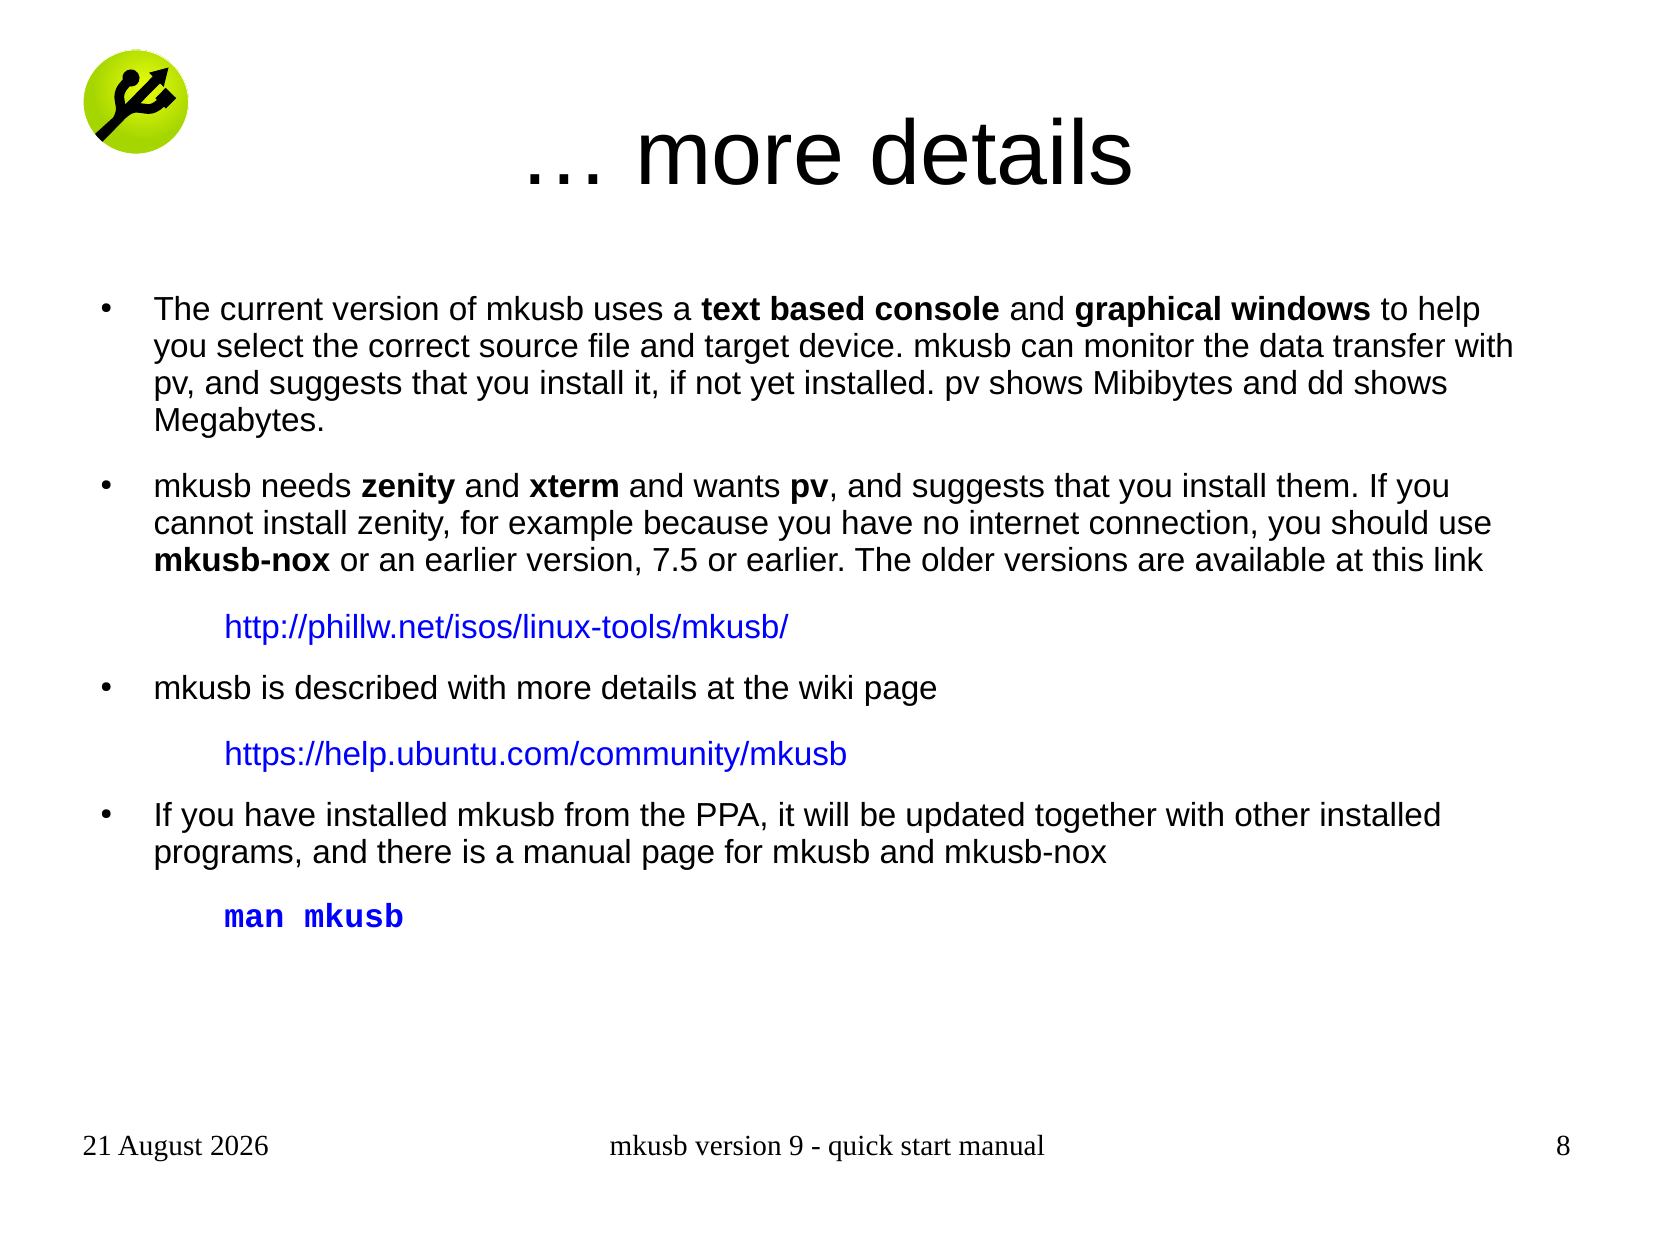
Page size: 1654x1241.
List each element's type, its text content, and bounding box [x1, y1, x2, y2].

list The current version of mkusb uses a text based console and graphical windows to help you select the correct source file and target device. mkusb can monitor the data transfer with pv, and suggests that you install it, if not yet installed. pv shows Mibibytes and dd shows Megabytes. mkusb needs zenity and xterm and wants pv, and suggests that you install them. If you cannot install zenity, for example because you have no internet connection, you should use mkusb-nox or an earlier version, 7.5 or earlier. The older versions are available at this link http://phillw.net/isos/linux-tools/mkusb/ mkusb is described with more details at the wiki page https://help.ubuntu.com/community/mkusb If you have installed mkusb from the PPA, it will be updated together with other installed programs, and there is a manual page for mkusb and mkusb-nox man mkusb [82, 290, 1538, 1010]
title … more details [82, 49, 1571, 257]
